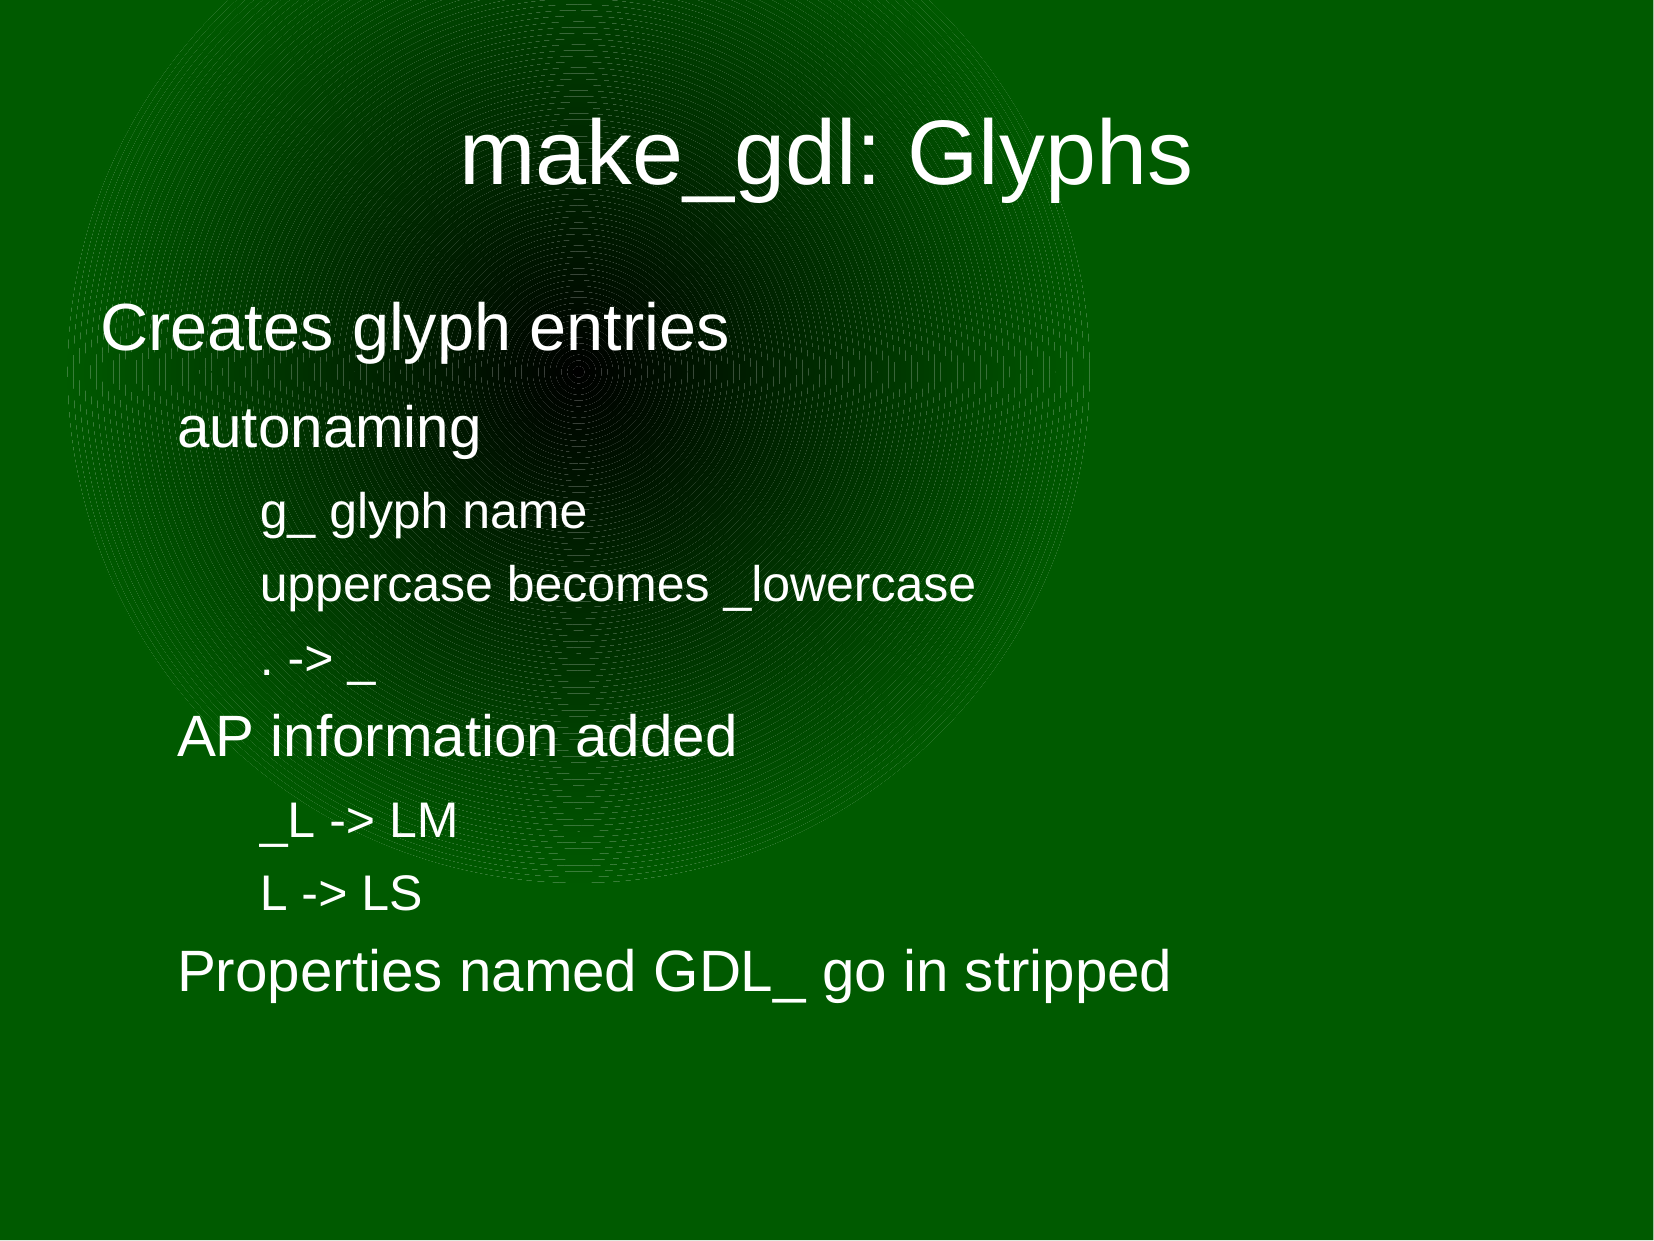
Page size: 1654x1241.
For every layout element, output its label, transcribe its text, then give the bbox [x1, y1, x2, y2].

list Creates glyph entries autonaming g_ glyph name uppercase becomes _lowercase . -> _ AP information added _L -> LM L -> LS Properties named GDL_ go in stripped [82, 290, 1571, 1094]
title make_gdl: Glyphs [82, 56, 1571, 250]
